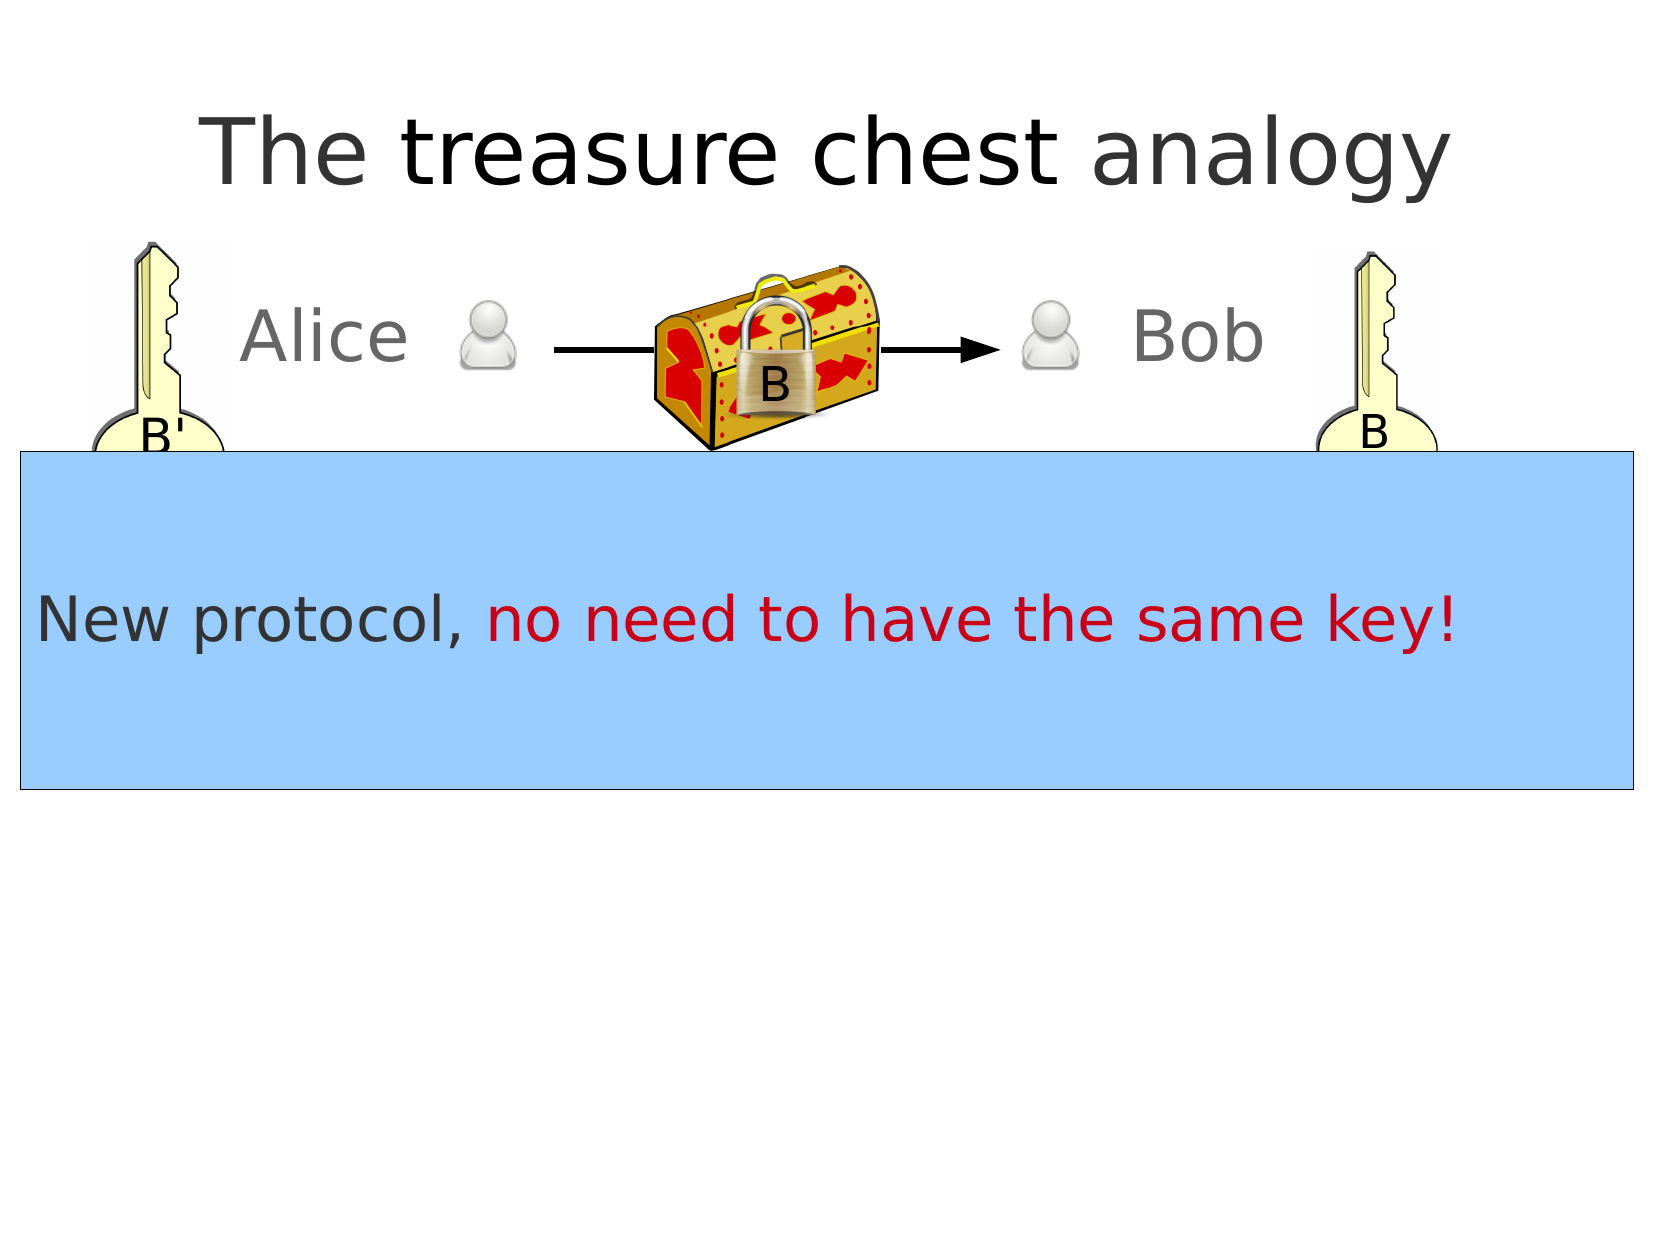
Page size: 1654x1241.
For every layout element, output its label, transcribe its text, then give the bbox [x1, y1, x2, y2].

title The treasure chest analogy [82, 49, 1571, 257]
picture [654, 265, 881, 451]
picture [88, 238, 226, 451]
text_box Bob [1115, 288, 1312, 386]
picture [450, 299, 525, 375]
text_box Alice [226, 288, 426, 386]
text_box New protocol, no need to have the same key! [20, 451, 1634, 790]
picture [1312, 248, 1439, 451]
picture [1012, 299, 1088, 375]
